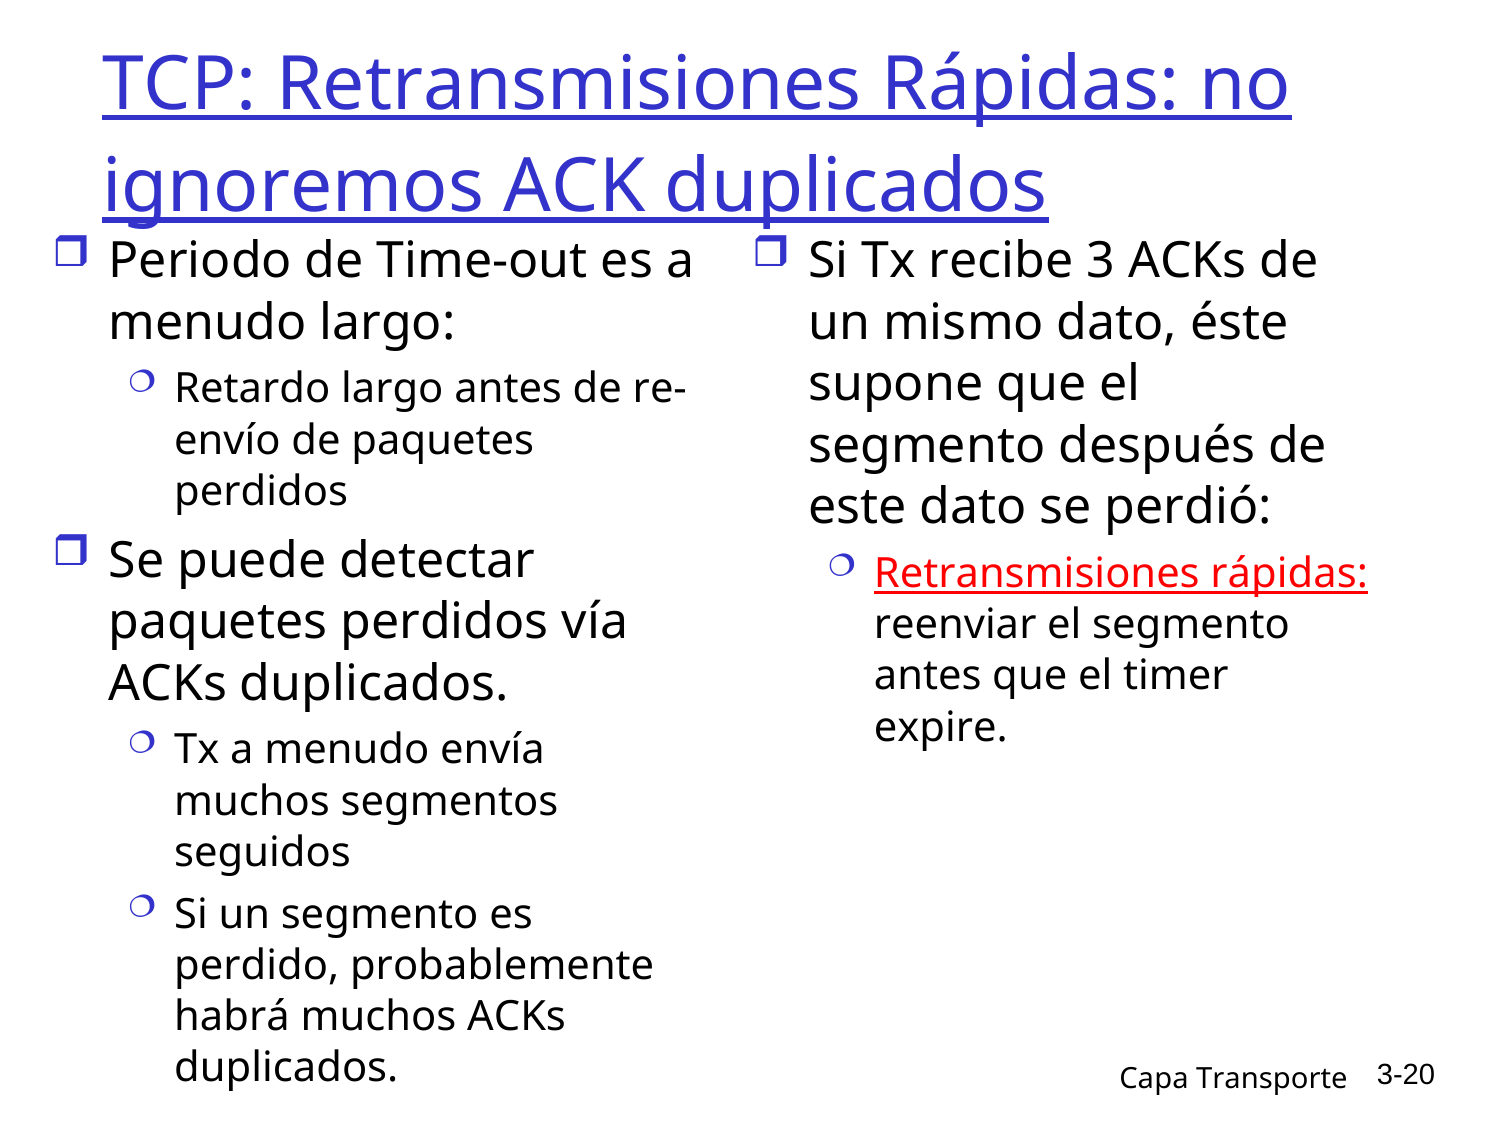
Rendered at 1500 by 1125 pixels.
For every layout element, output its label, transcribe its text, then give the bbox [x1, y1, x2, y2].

list Periodo de Time-out es a menudo largo: Retardo largo antes de re-envío de paquetes perdidos Se puede detectar paquetes perdidos vía ACKs duplicados. Tx a menudo envía muchos segmentos seguidos Si un segmento es perdido, probablemente habrá muchos ACKs duplicados. [37, 221, 713, 1038]
title TCP: Retransmisiones Rápidas: no ignoremos ACK duplicados [87, 36, 1363, 227]
list Si Tx recibe 3 ACKs de un mismo dato, éste supone que el segmento después de este dato se perdió: Retransmisiones rápidas: reenviar el segmento antes que el timer expire. [737, 221, 1388, 984]
